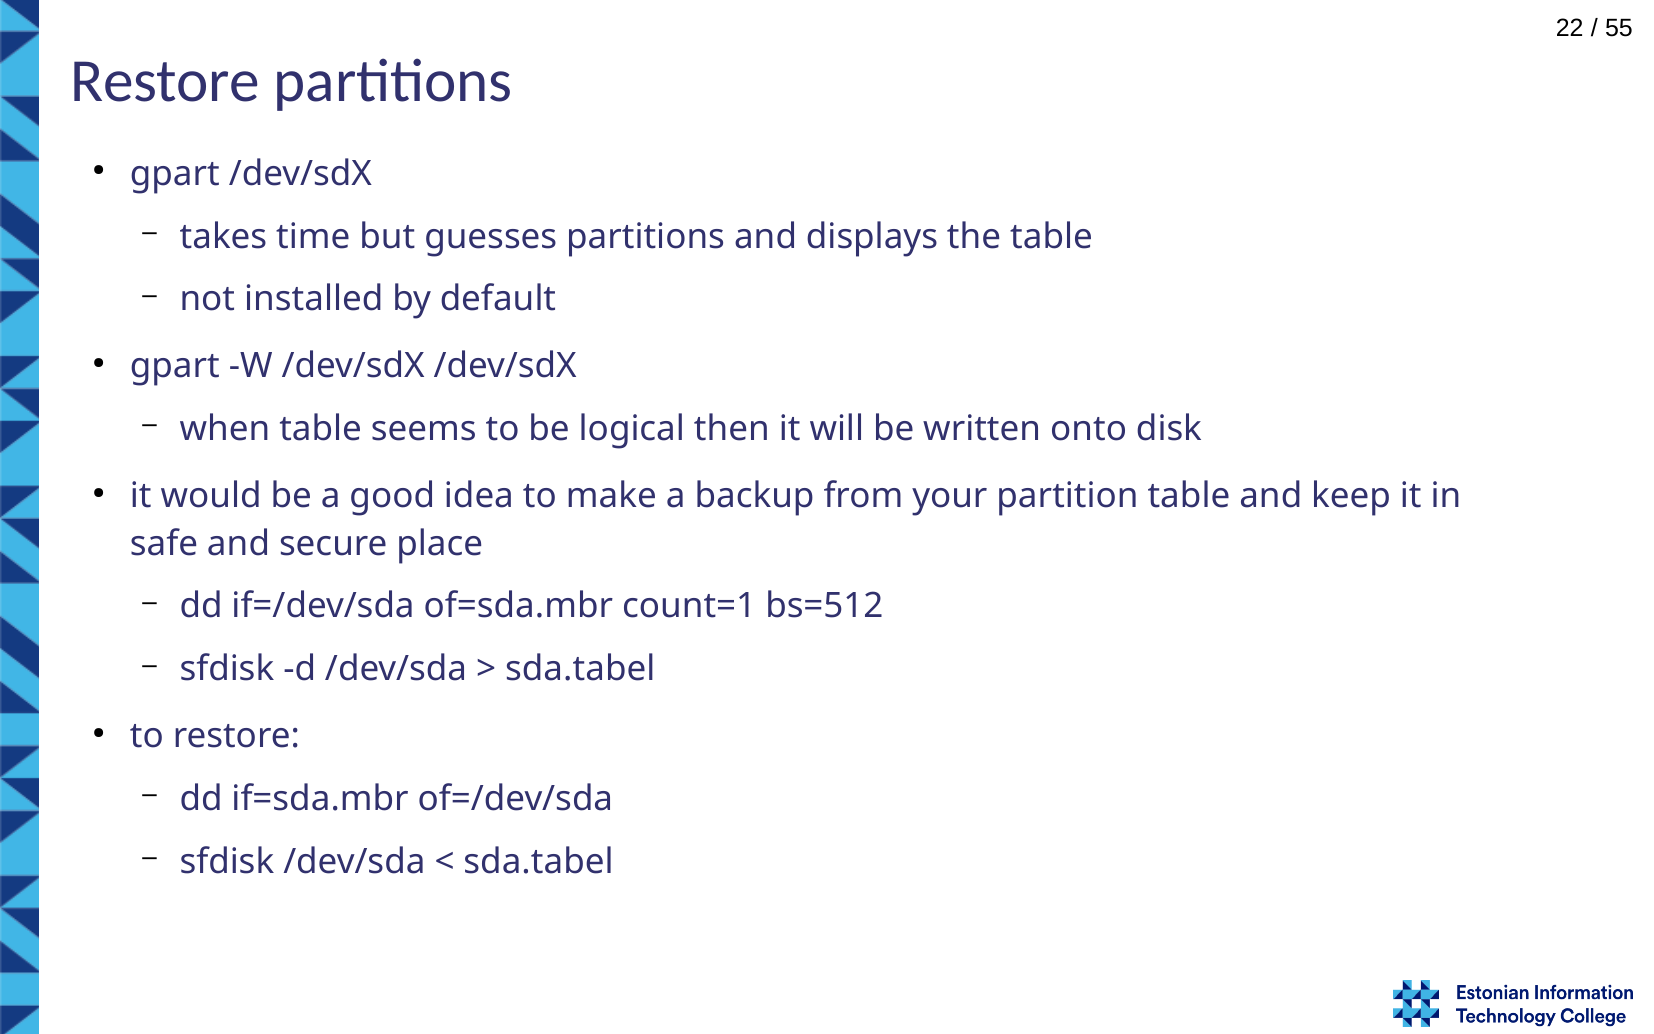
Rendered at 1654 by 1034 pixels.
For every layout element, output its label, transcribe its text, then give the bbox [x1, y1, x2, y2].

title Restore partitions [70, 41, 1630, 130]
list gpart /dev/sdX takes time but guesses partitions and displays the table not installed by default gpart -W /dev/sdX /dev/sdX when table seems to be logical then it will be written onto disk it would be a good idea to make a backup from your partition table and keep it in safe and secure place dd if=/dev/sda of=sda.mbr count=1 bs=512 sfdisk -d /dev/sda > sda.tabel to restore: dd if=sda.mbr of=/dev/sda sfdisk /dev/sda < sda.tabel [80, 147, 1536, 891]
picture [1393, 980, 1633, 1027]
